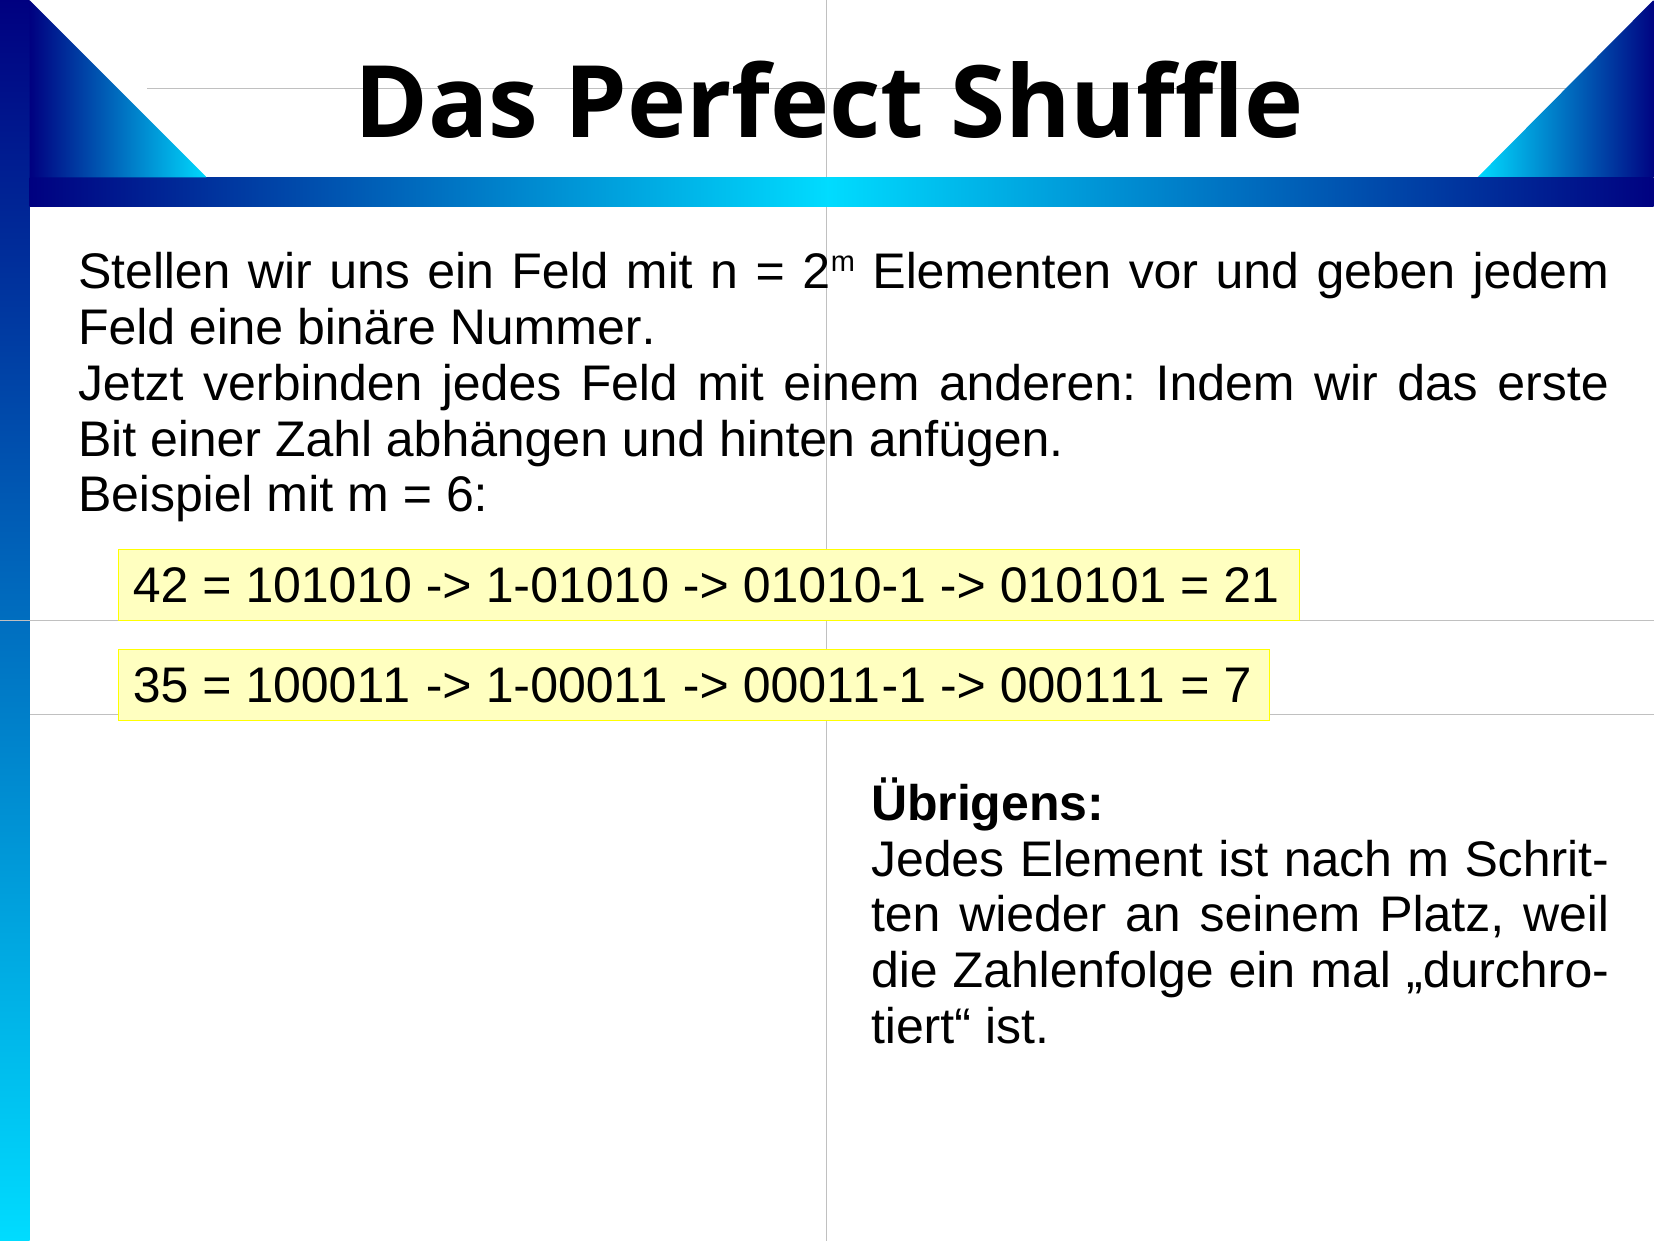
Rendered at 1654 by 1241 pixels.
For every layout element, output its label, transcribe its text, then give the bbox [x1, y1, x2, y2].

text_box 42 = 101010 -> 1-01010 -> 01010-1 -> 010101 = 21 [118, 549, 1300, 621]
text_box Übrigens: Jedes Element ist nach m Schrit-ten wieder an seinem Platz, weil die Zahlenfolge ein mal „durchro-tiert“ ist. [856, 767, 1625, 1063]
text_box Das Perfect Shuffle [415, 23, 1244, 153]
text_box Stellen wir uns ein Feld mit n = 2m Elementen vor und geben jedem Feld eine binäre Nummer. Jetzt verbinden jedes Feld mit einem anderen: Indem wir das erste Bit einer Zahl abhängen und hinten anfügen. Beispiel mit m = 6: [63, 236, 1625, 532]
text_box 35 = 100011 -> 1-00011 -> 00011-1 -> 000111 = 7 [118, 649, 1270, 721]
